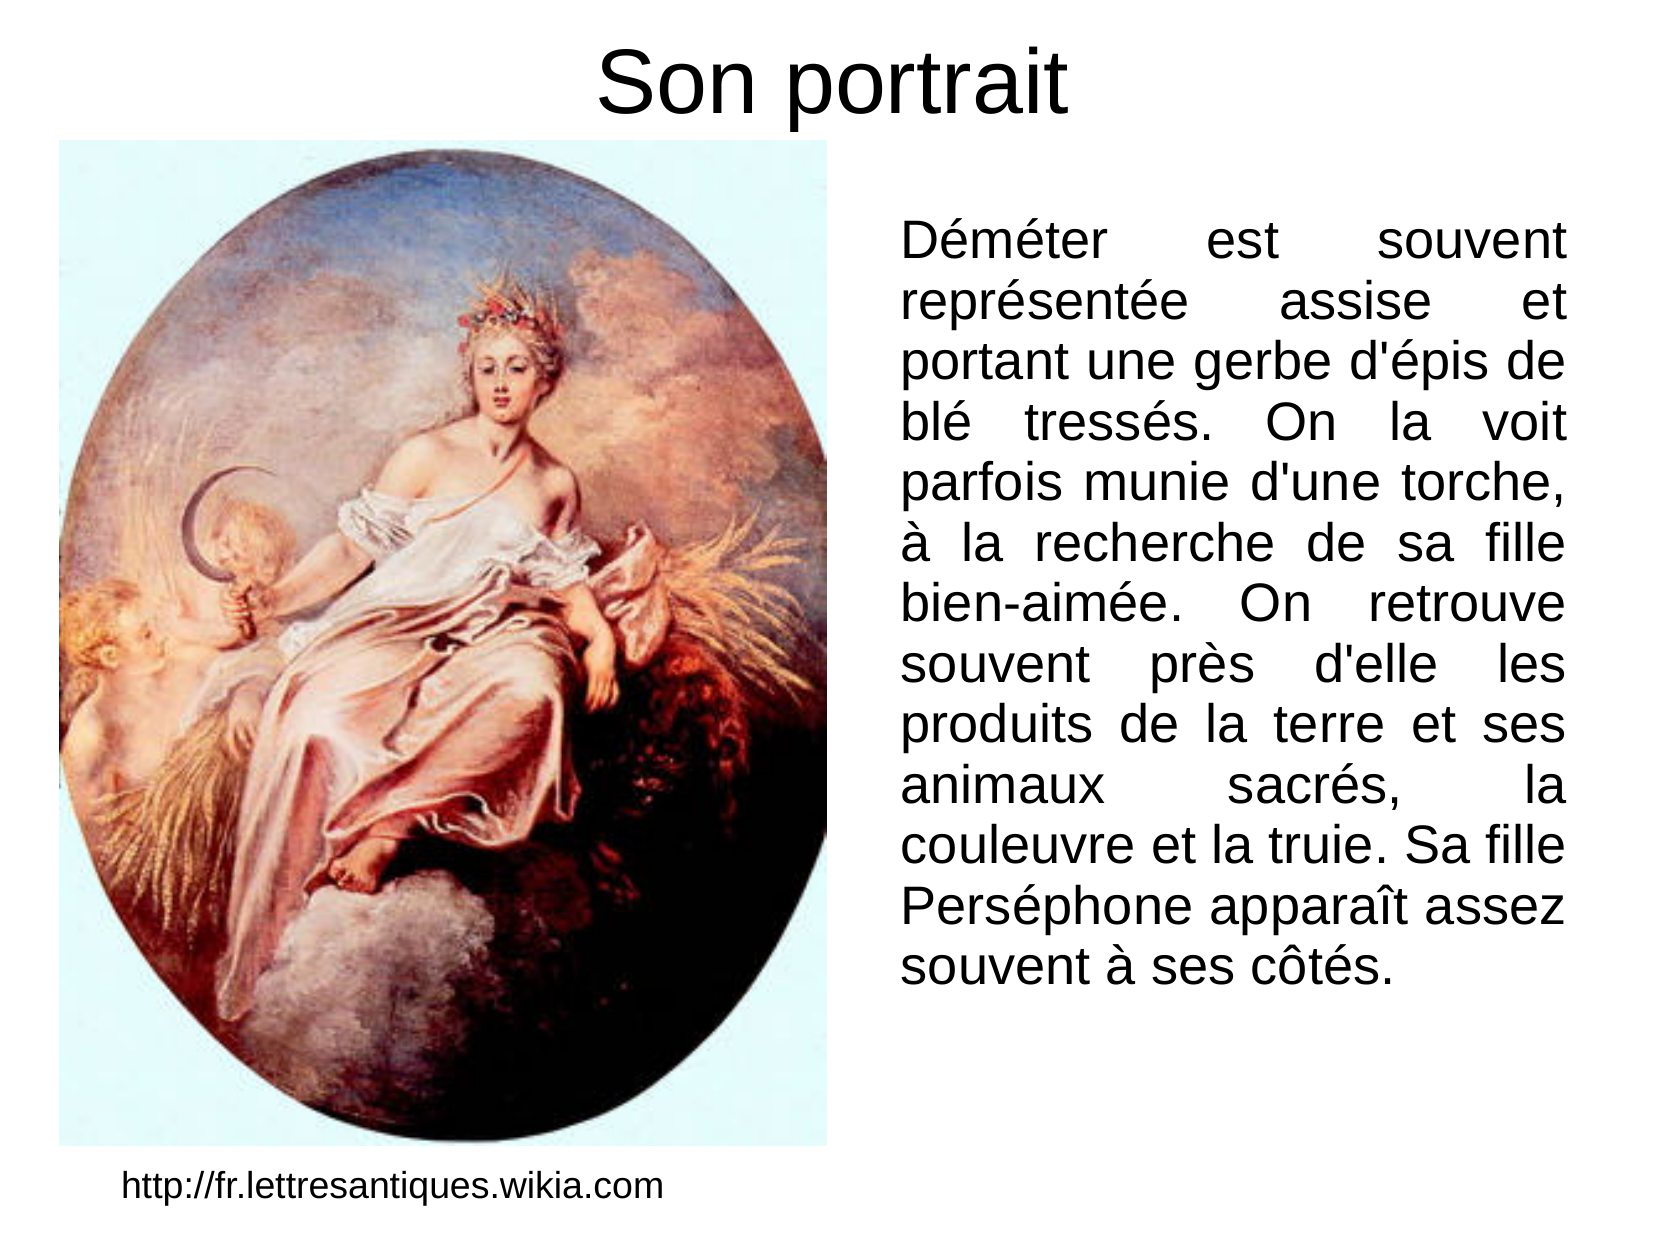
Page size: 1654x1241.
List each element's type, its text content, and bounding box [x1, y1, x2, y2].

text_box Déméter est souvent représentée assise et portant une gerbe d'épis de blé tressés. On la voit parfois munie d'une torche, à la recherche de sa fille bien-aimée. On retrouve souvent près d'elle les produits de la terre et ses animaux sacrés, la couleuvre et la truie. Sa fille Perséphone apparaît assez souvent à ses côtés. [885, 202, 1583, 1004]
picture [59, 140, 827, 1146]
text_box Son portrait [11, 23, 1654, 141]
text_box http://fr.lettresantiques.wikia.com [106, 1157, 957, 1215]
